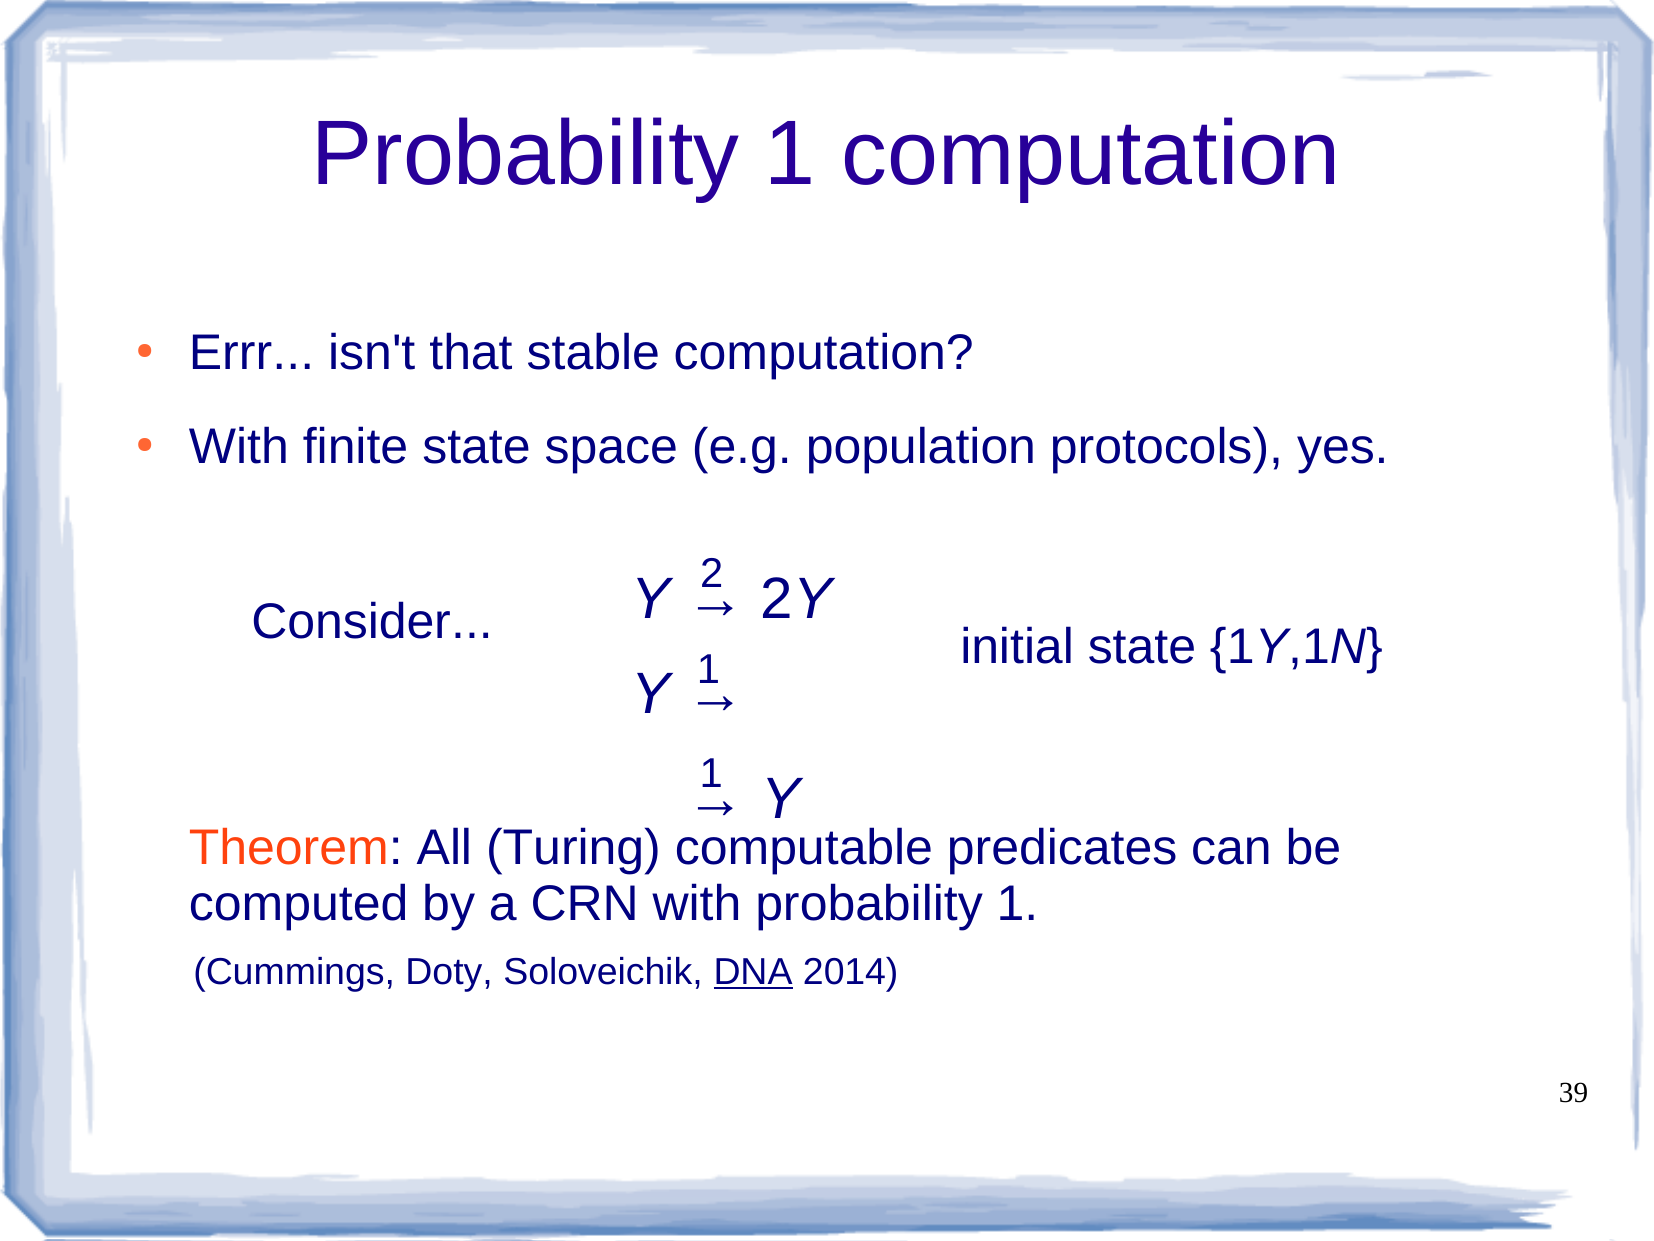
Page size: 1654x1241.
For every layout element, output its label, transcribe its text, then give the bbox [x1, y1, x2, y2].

text_box 2 [700, 550, 732, 598]
text_box Consider... [251, 593, 550, 650]
list Errr... isn't that stable computation? [118, 324, 1571, 382]
text_box (Cummings, Doty, Soloveichik, DNA 2014) [193, 950, 961, 993]
text_box 1 [696, 645, 729, 693]
text_box Y → 2Y Y → [631, 566, 855, 730]
text_box With finite state space (e.g. population protocols), yes. [118, 418, 1420, 475]
title Probability 1 computation [82, 49, 1571, 257]
text_box 1 [699, 749, 732, 797]
picture [0, 0, 1654, 1241]
text_box → Y [670, 765, 824, 819]
text_box initial state {1Y,1N} [960, 617, 1415, 675]
text_box Theorem: All (Turing) computable predicates can be computed by a CRN with probability 1. [118, 819, 1420, 933]
